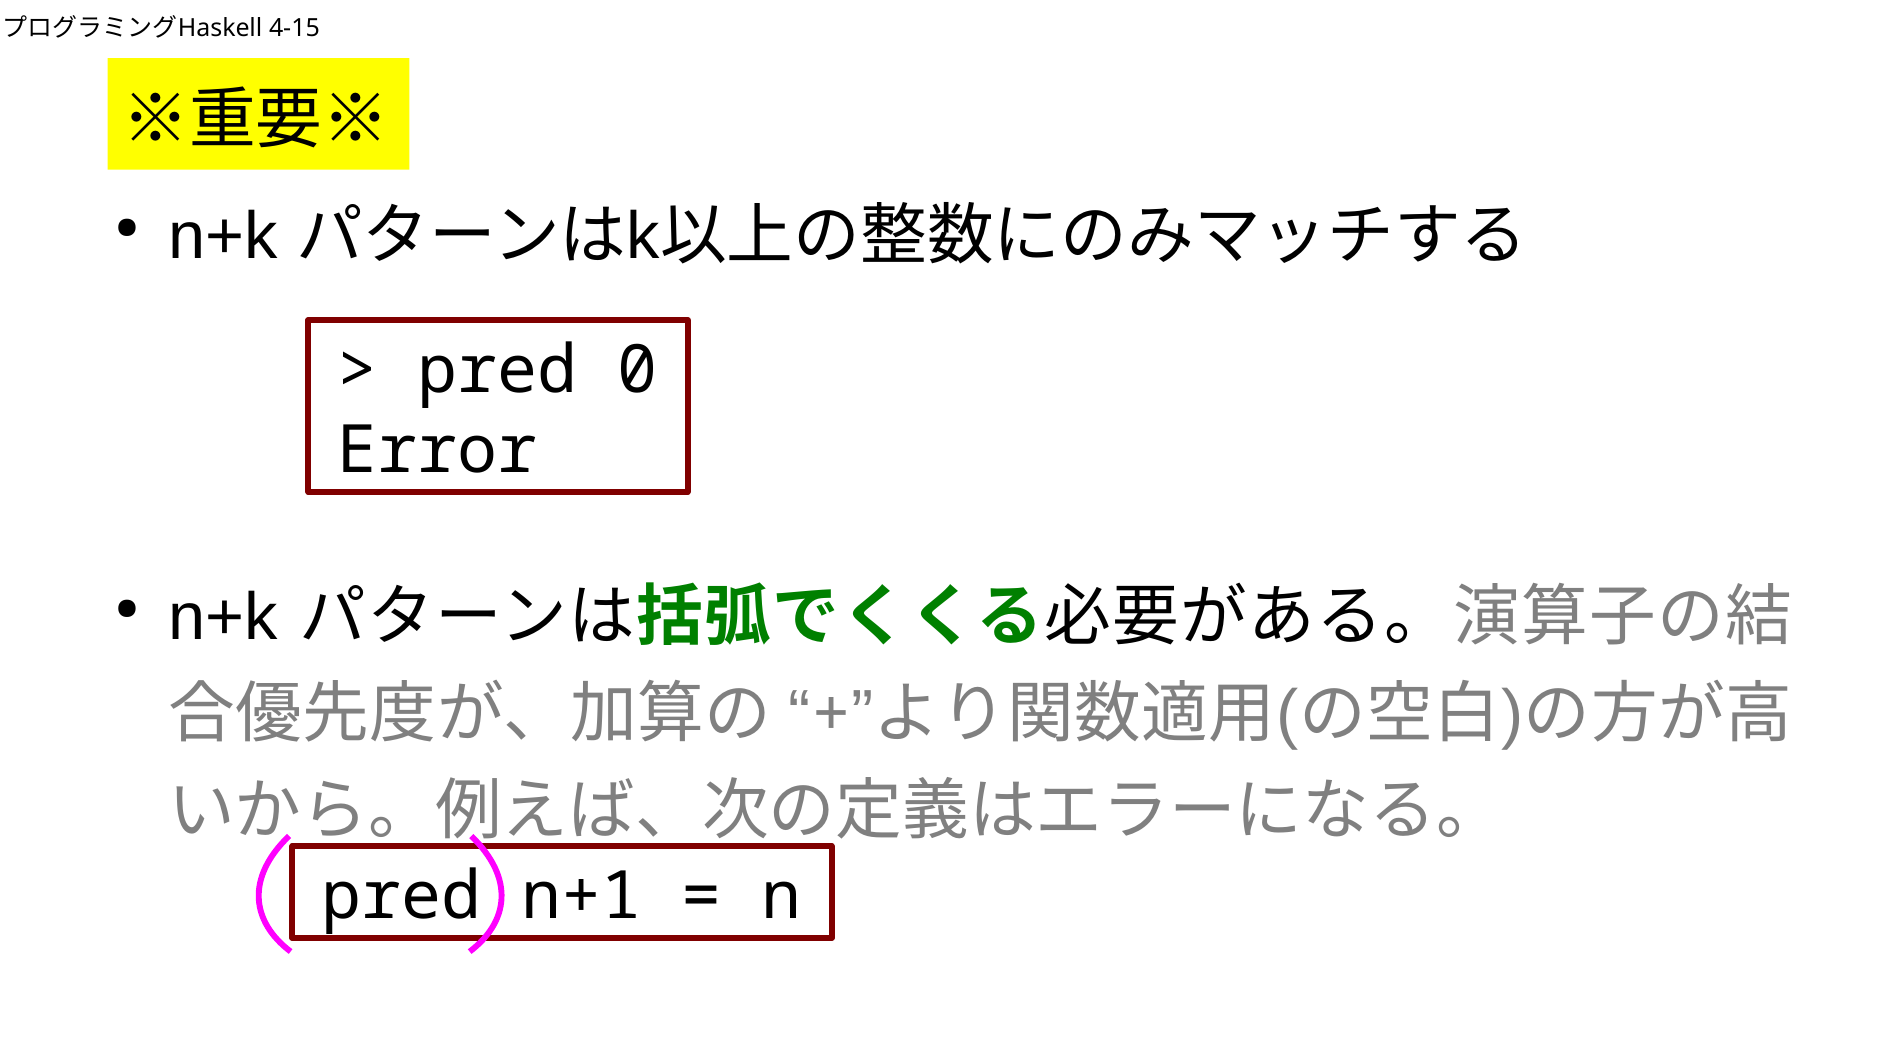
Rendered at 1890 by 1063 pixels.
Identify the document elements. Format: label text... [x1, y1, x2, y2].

text_box pred n+1 = n [292, 846, 498, 939]
text_box ※重要※ [107, 58, 410, 140]
list n+k パターンは括弧でくくる必要がある。演算子の結合優先度が、加算の “+”より関数適用(の空白)の方が高いから。例えば、次の定義はエラーになる。 [94, 559, 1796, 782]
list n+k パターンはk以上の整数にのみマッチする [94, 177, 1796, 259]
text_box pred n+1 = n [486, 846, 832, 939]
text_box > pred 0 Error [308, 320, 688, 492]
